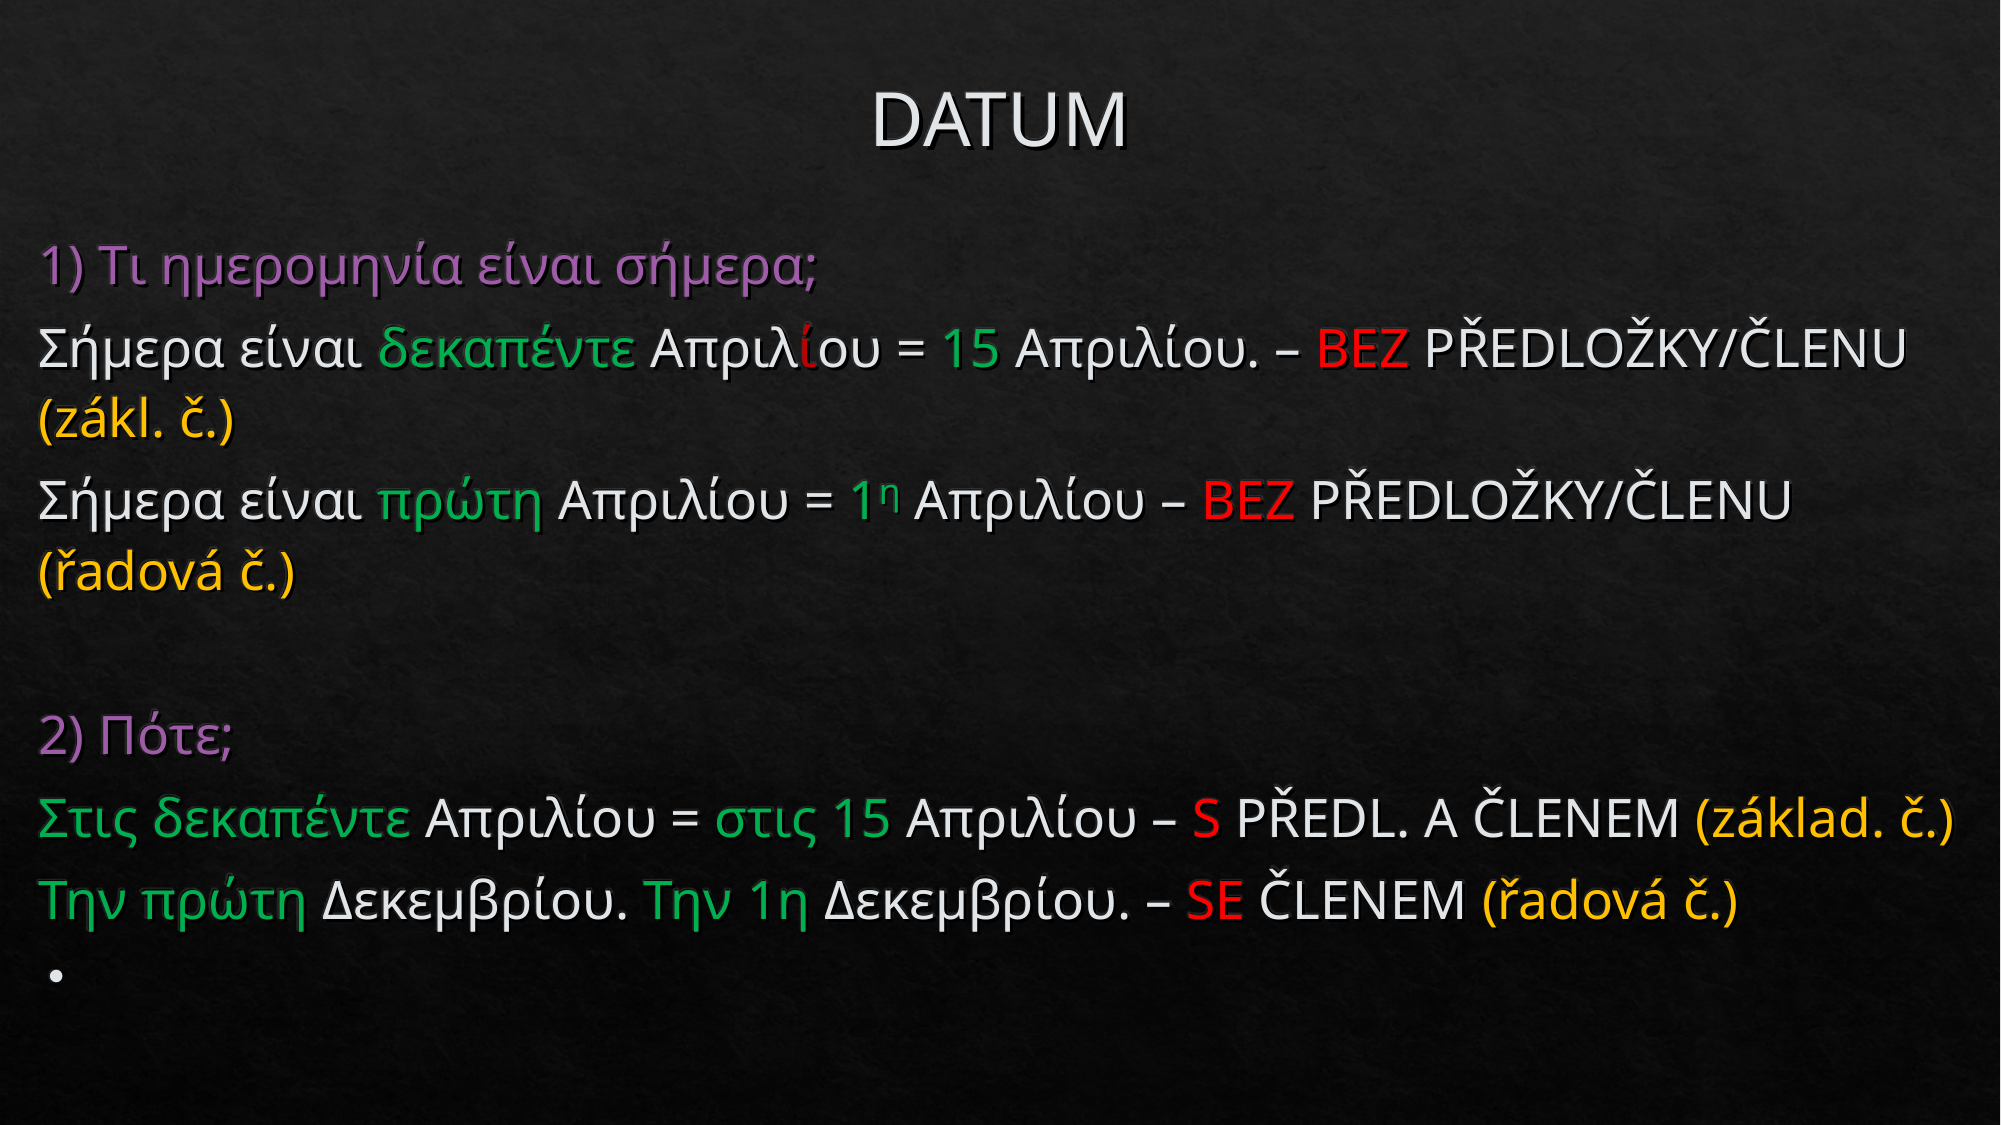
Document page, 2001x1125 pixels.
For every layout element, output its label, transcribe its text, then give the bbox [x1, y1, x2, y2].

list 1) Tι ημερομηνία είναι σήμερα; Σήμερα είναι δεκαπέντε Απριλίου = 15 Απριλίου. – ΒΕZ PŘEDLOŽKY/ČLENU (zákl. č.) Σήμερα είναι πρώτη Απριλίου = 1η Απριλίου – ΒΕZ PŘEDLOŽKY/ČLENU (řadová č.) 2) Πότε; Στις δεκαπέντε Απριλίου = στις 15 Απριλίου – S PŘEDL. A ČLENEM (základ. č.) Την πρώτη Δεκεμβρίου. Την 1η Δεκεμβρίου. – SE ČLENEM (řadová č.) [23, 217, 1981, 1014]
title DATUM [137, 59, 1863, 173]
